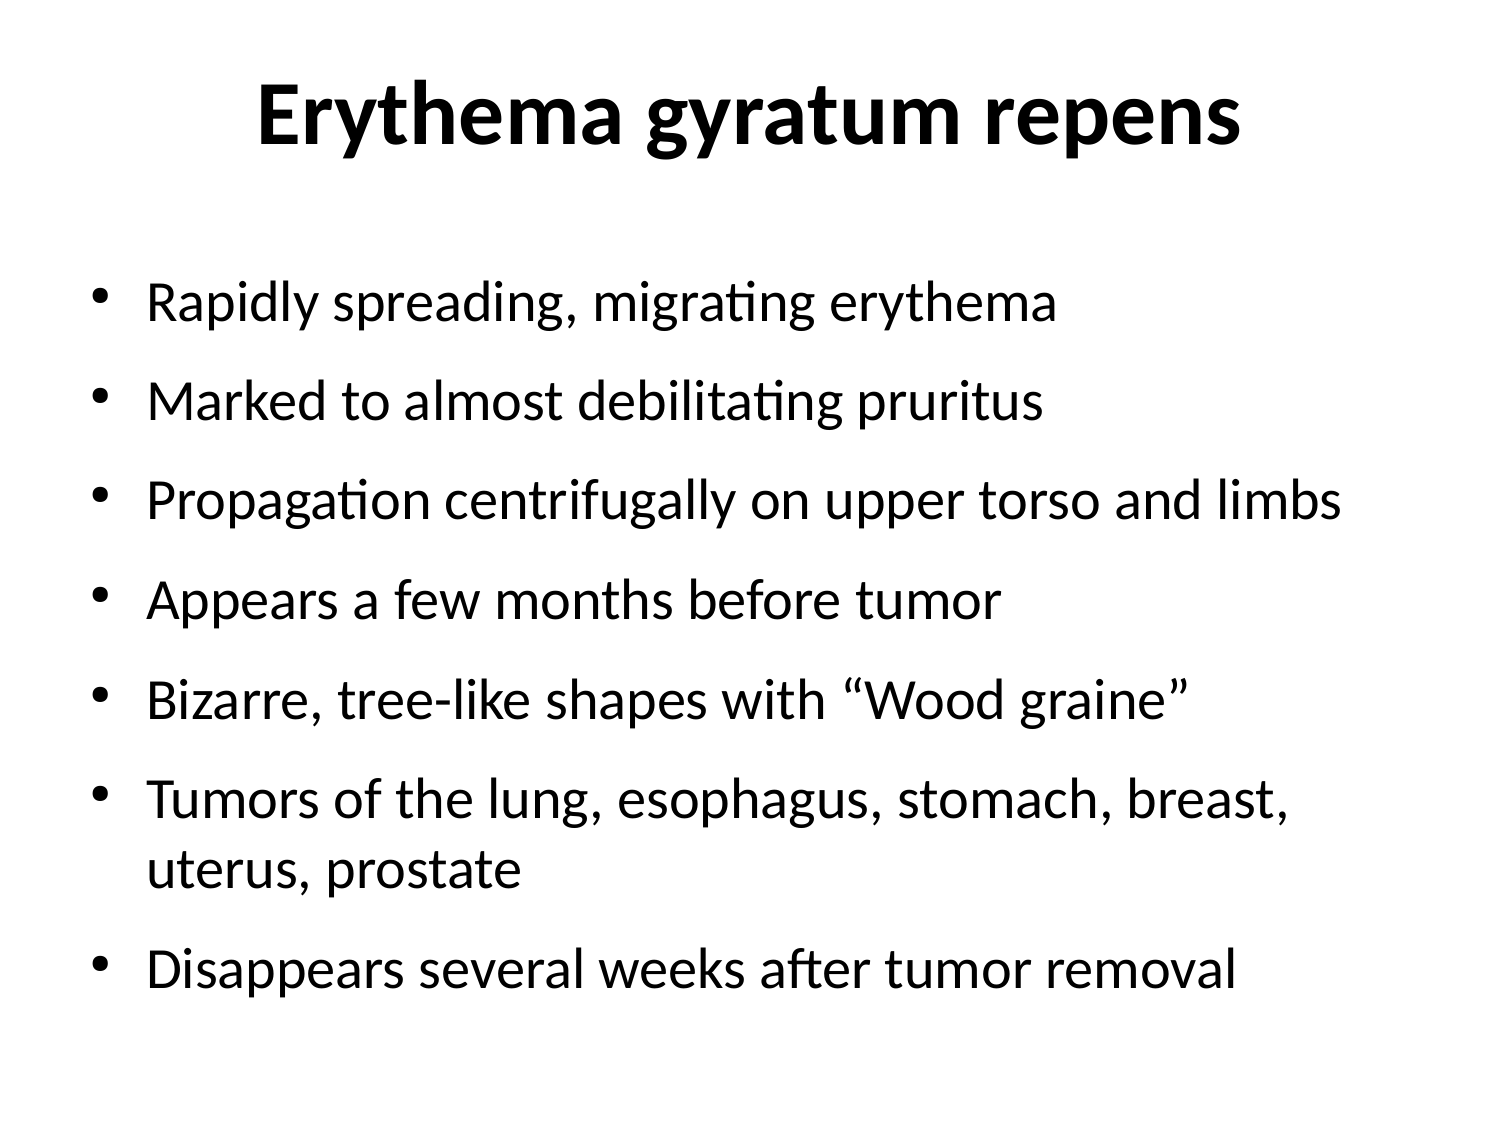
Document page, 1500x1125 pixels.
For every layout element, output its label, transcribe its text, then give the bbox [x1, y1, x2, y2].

title Erythema gyratum repens [75, 45, 1425, 233]
list Rapidly spreading, migrating erythema Marked to almost debilitating pruritus Propagation centrifugally on upper torso and limbs Appears a few months before tumor Bizarre, tree-like shapes with “Wood graine” Tumors of the lung, esophagus, stomach, breast, uterus, prostate Disappears several weeks after tumor removal [75, 255, 1425, 1106]
